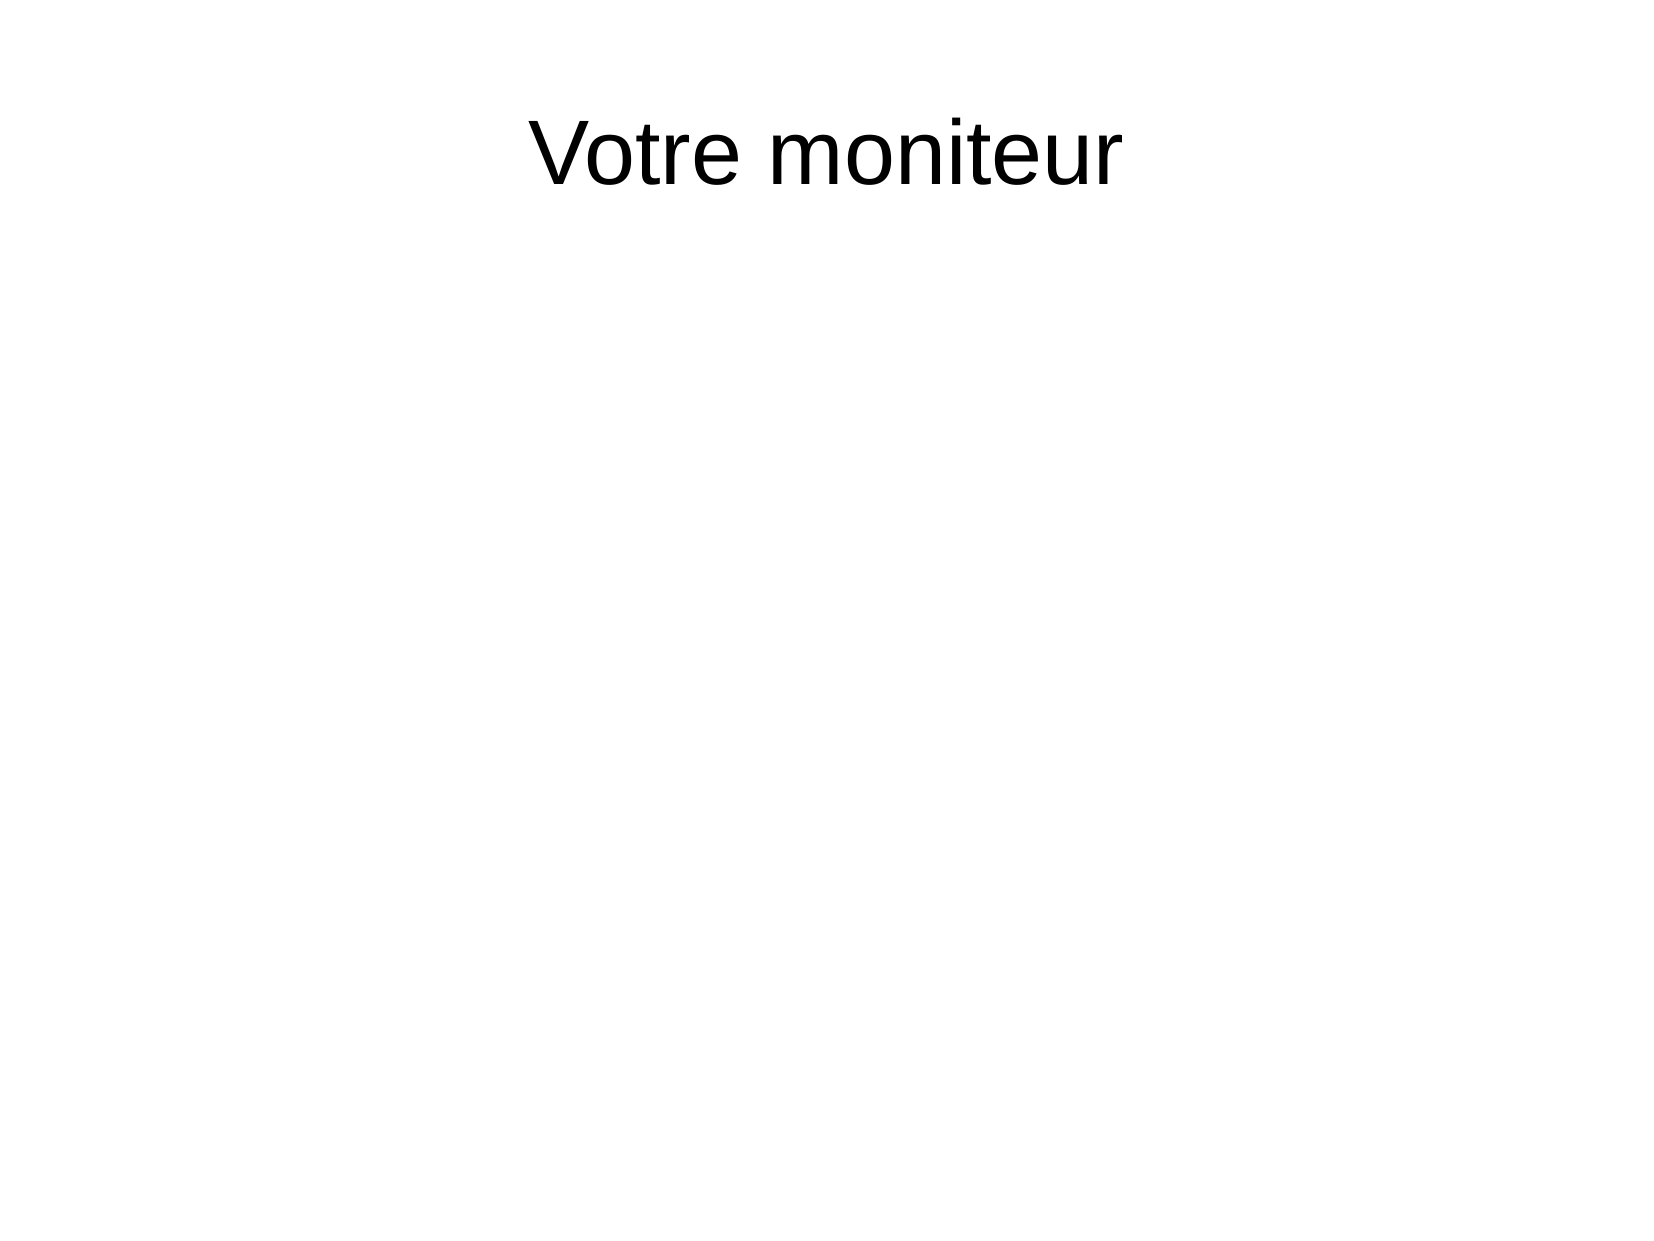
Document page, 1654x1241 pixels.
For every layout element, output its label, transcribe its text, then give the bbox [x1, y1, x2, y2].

title Votre moniteur [82, 49, 1571, 257]
